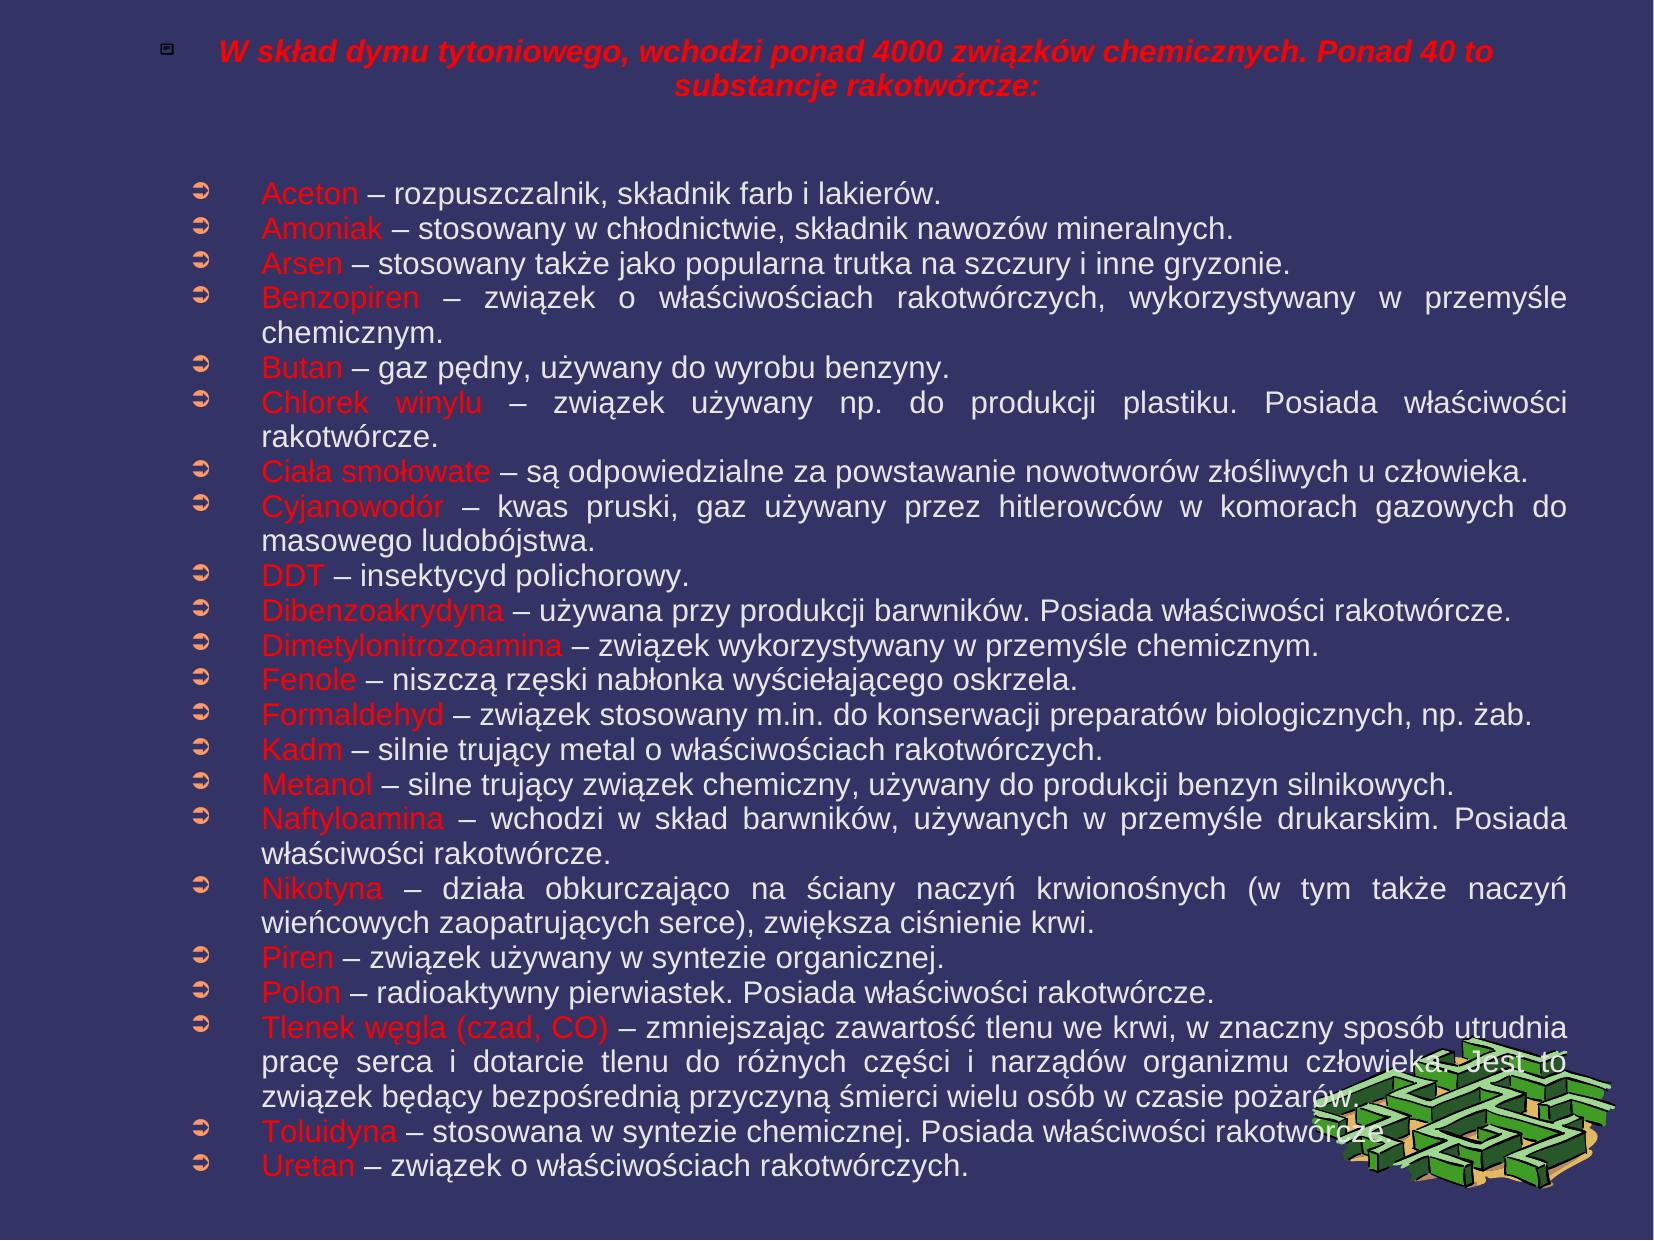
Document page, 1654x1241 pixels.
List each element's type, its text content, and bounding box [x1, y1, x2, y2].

title W skład dymu tytoniowego, wchodzi ponad 4000 związków chemicznych. Ponad 40 to substancje rakotwórcze: [121, 19, 1534, 119]
list Aceton – rozpuszczalnik, składnik farb i lakierów. Amoniak – stosowany w chłodnictwie, składnik nawozów mineralnych. Arsen – stosowany także jako popularna trutka na szczury i inne gryzonie. Benzopiren – związek o właściwościach rakotwórczych, wykorzystywany w przemyśle chemicznym. Butan – gaz pędny, używany do wyrobu benzyny. Chlorek winylu – związek używany np. do produkcji plastiku. Posiada właściwości rakotwórcze. Ciała smołowate – są odpowiedzialne za powstawanie nowotworów złośliwych u człowieka. Cyjanowodór – kwas pruski, gaz używany przez hitlerowców w komorach gazowych do masowego ludobójstwa. DDT – insektycyd polichorowy. Dibenzoakrydyna – używana przy produkcji barwników. Posiada właściwości rakotwórcze. Dimetylonitrozoamina – związek wykorzystywany w przemyśle chemicznym. Fenole – niszczą rzęski nabłonka wyściełającego oskrzela. Formaldehyd – związek stosowany m.in. do konserwacji preparatów biologicznych, np. żab. Kadm – silnie trujący metal o właściwościach rakotwórczych. Metanol – silne trujący związek chemiczny, używany do produkcji benzyn silnikowych. Naftyloamina – wchodzi w skład barwników, używanych w przemyśle drukarskim. Posiada właściwości rakotwórcze. Nikotyna – działa obkurczająco na ściany naczyń krwionośnych (w tym także naczyń wieńcowych zaopatrujących serce), zwiększa ciśnienie krwi. Piren – związek używany w syntezie organicznej. Polon – radioaktywny pierwiastek. Posiada właściwości rakotwórcze. Tlenek węgla (czad, CO) – zmniejszając zawartość tlenu we krwi, w znaczny sposób utrudnia pracę serca i dotarcie tlenu do różnych części i narządów organizmu człowieka. Jest to związek będący bezpośrednią przyczyną śmierci wielu osób w czasie pożarów. Toluidyna – stosowana w syntezie chemicznej. Posiada właściwości rakotwórcze. Uretan – związek o właściwościach rakotwórczych. [178, 141, 1570, 1241]
